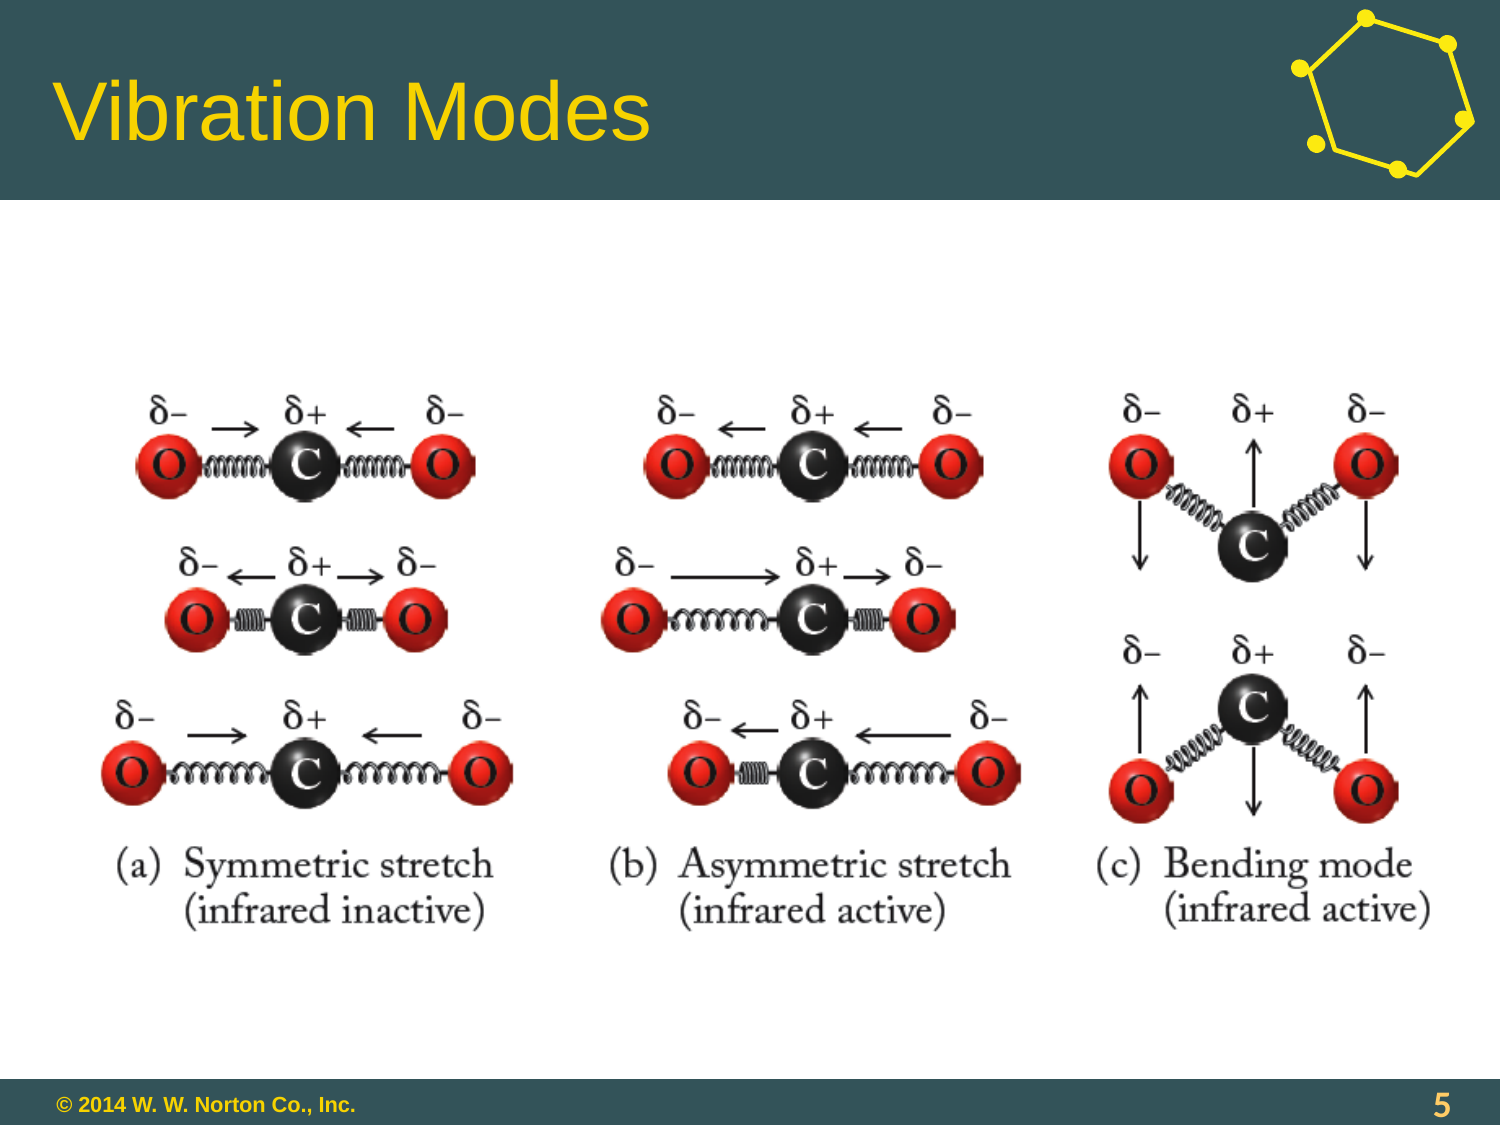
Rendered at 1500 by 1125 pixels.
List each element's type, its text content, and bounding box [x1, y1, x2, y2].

title Vibration Modes [37, 19, 1118, 195]
picture [80, 387, 1438, 938]
slide_number <number> [1417, 1076, 1468, 1125]
